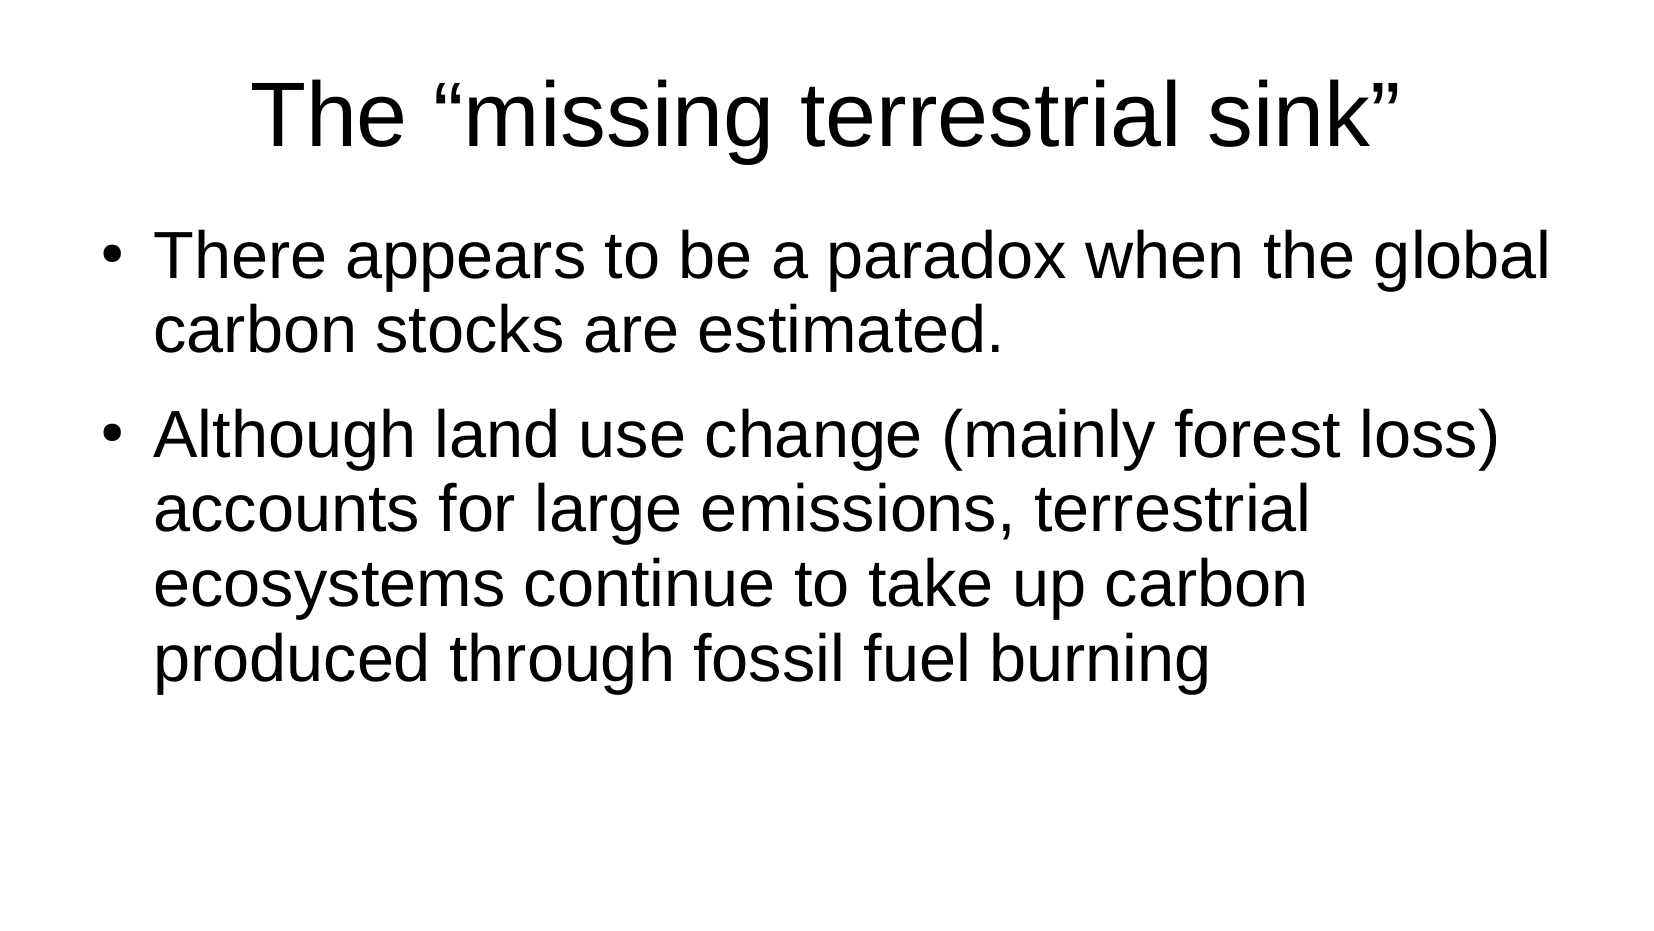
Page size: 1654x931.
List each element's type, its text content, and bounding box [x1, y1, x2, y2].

list There appears to be a paradox when the global carbon stocks are estimated. Although land use change (mainly forest loss) accounts for large emissions, terrestrial ecosystems continue to take up carbon produced through fossil fuel burning [82, 217, 1571, 758]
title The “missing terrestrial sink” [82, 37, 1571, 193]
